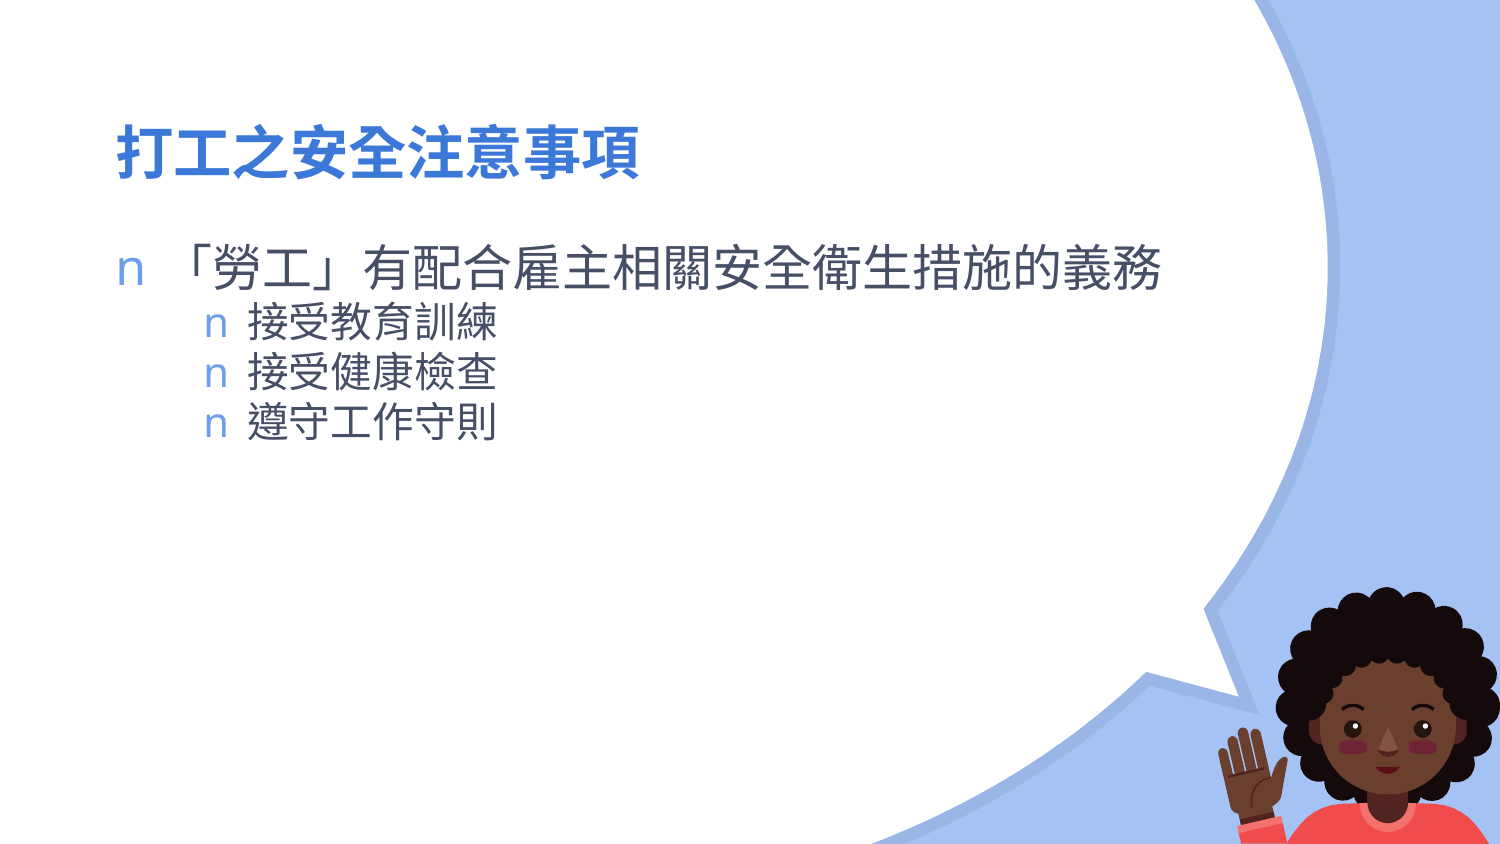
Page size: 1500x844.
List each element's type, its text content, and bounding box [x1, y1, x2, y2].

text_box [1218, 587, 1500, 844]
title 打工之安全注意事項 [100, 79, 1080, 202]
list 「勞工」有配合雇主相關安全衛生措施的義務 接受教育訓練 接受健康檢查 遵守工作守則 [100, 221, 1199, 753]
